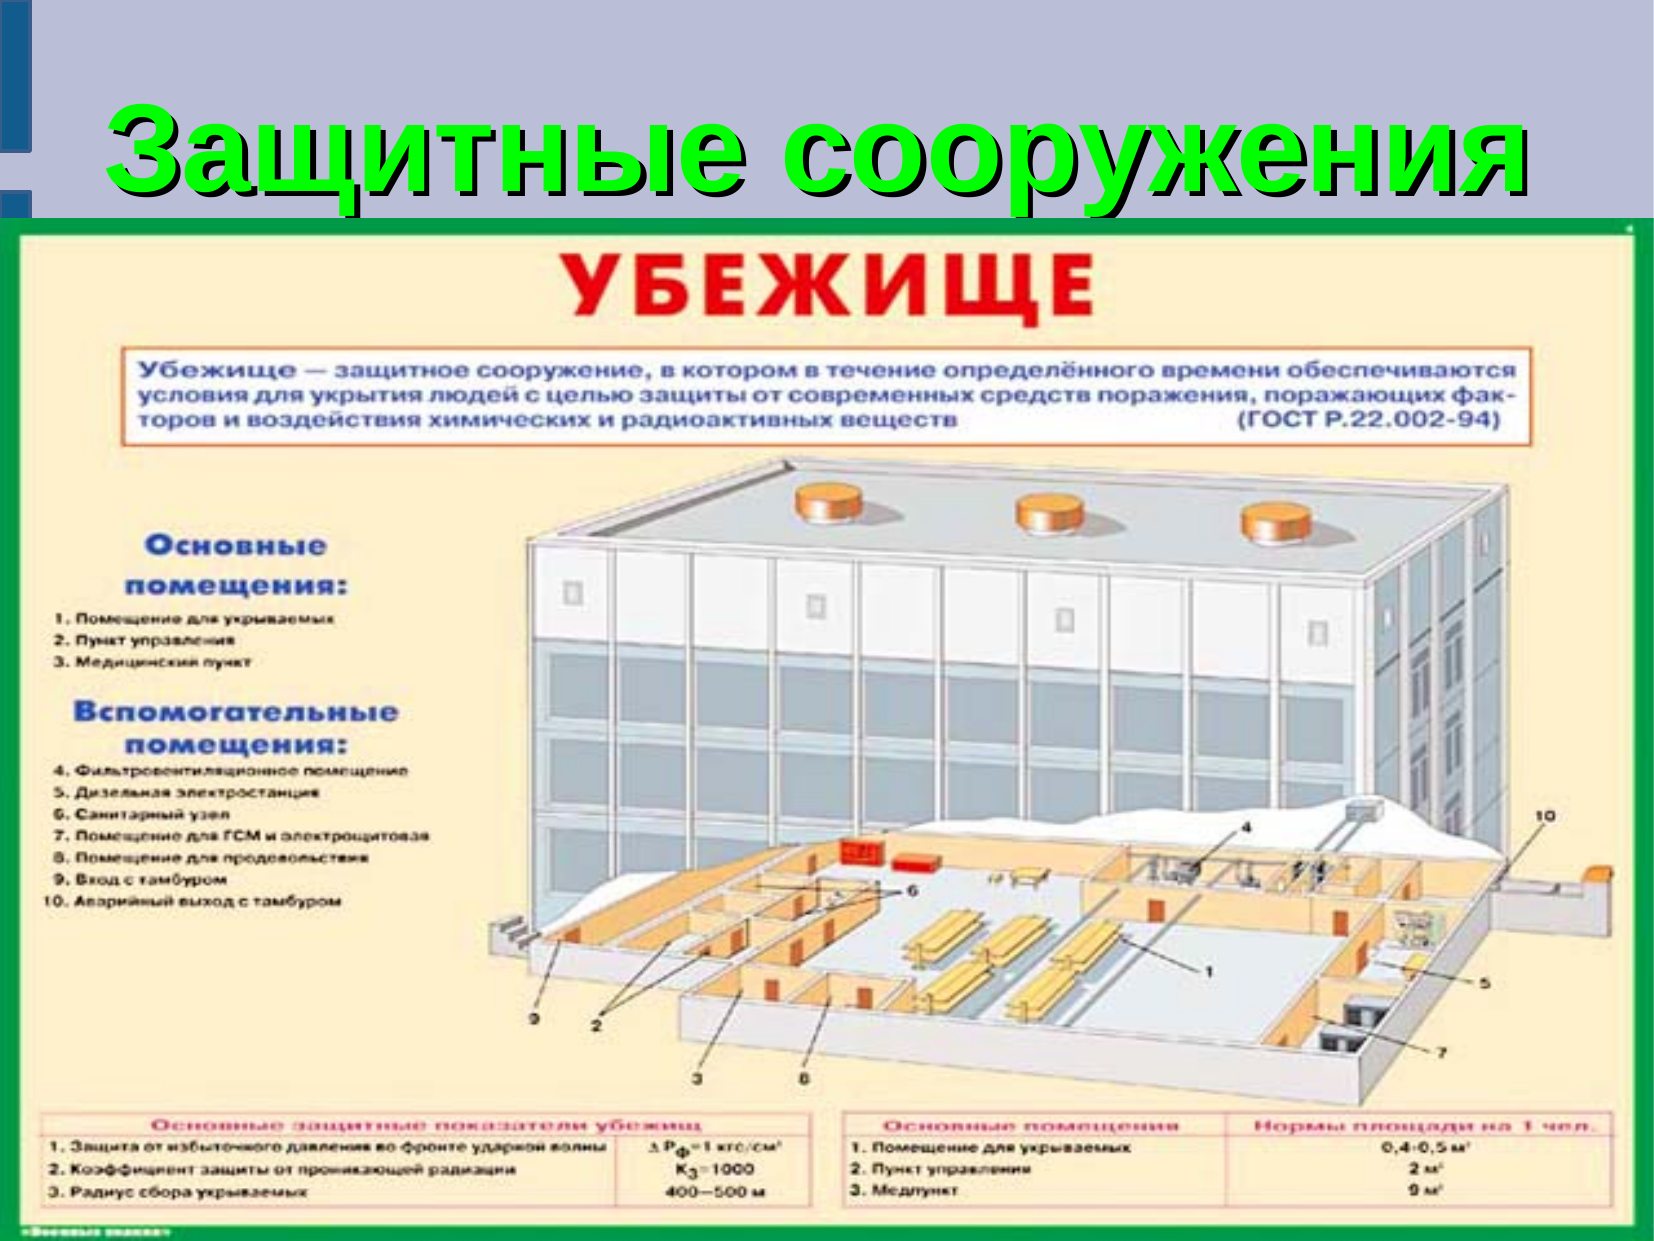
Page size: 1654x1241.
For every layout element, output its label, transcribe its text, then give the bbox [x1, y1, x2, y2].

picture [0, 218, 1654, 1241]
title Защитные сооружения [45, 45, 1591, 218]
